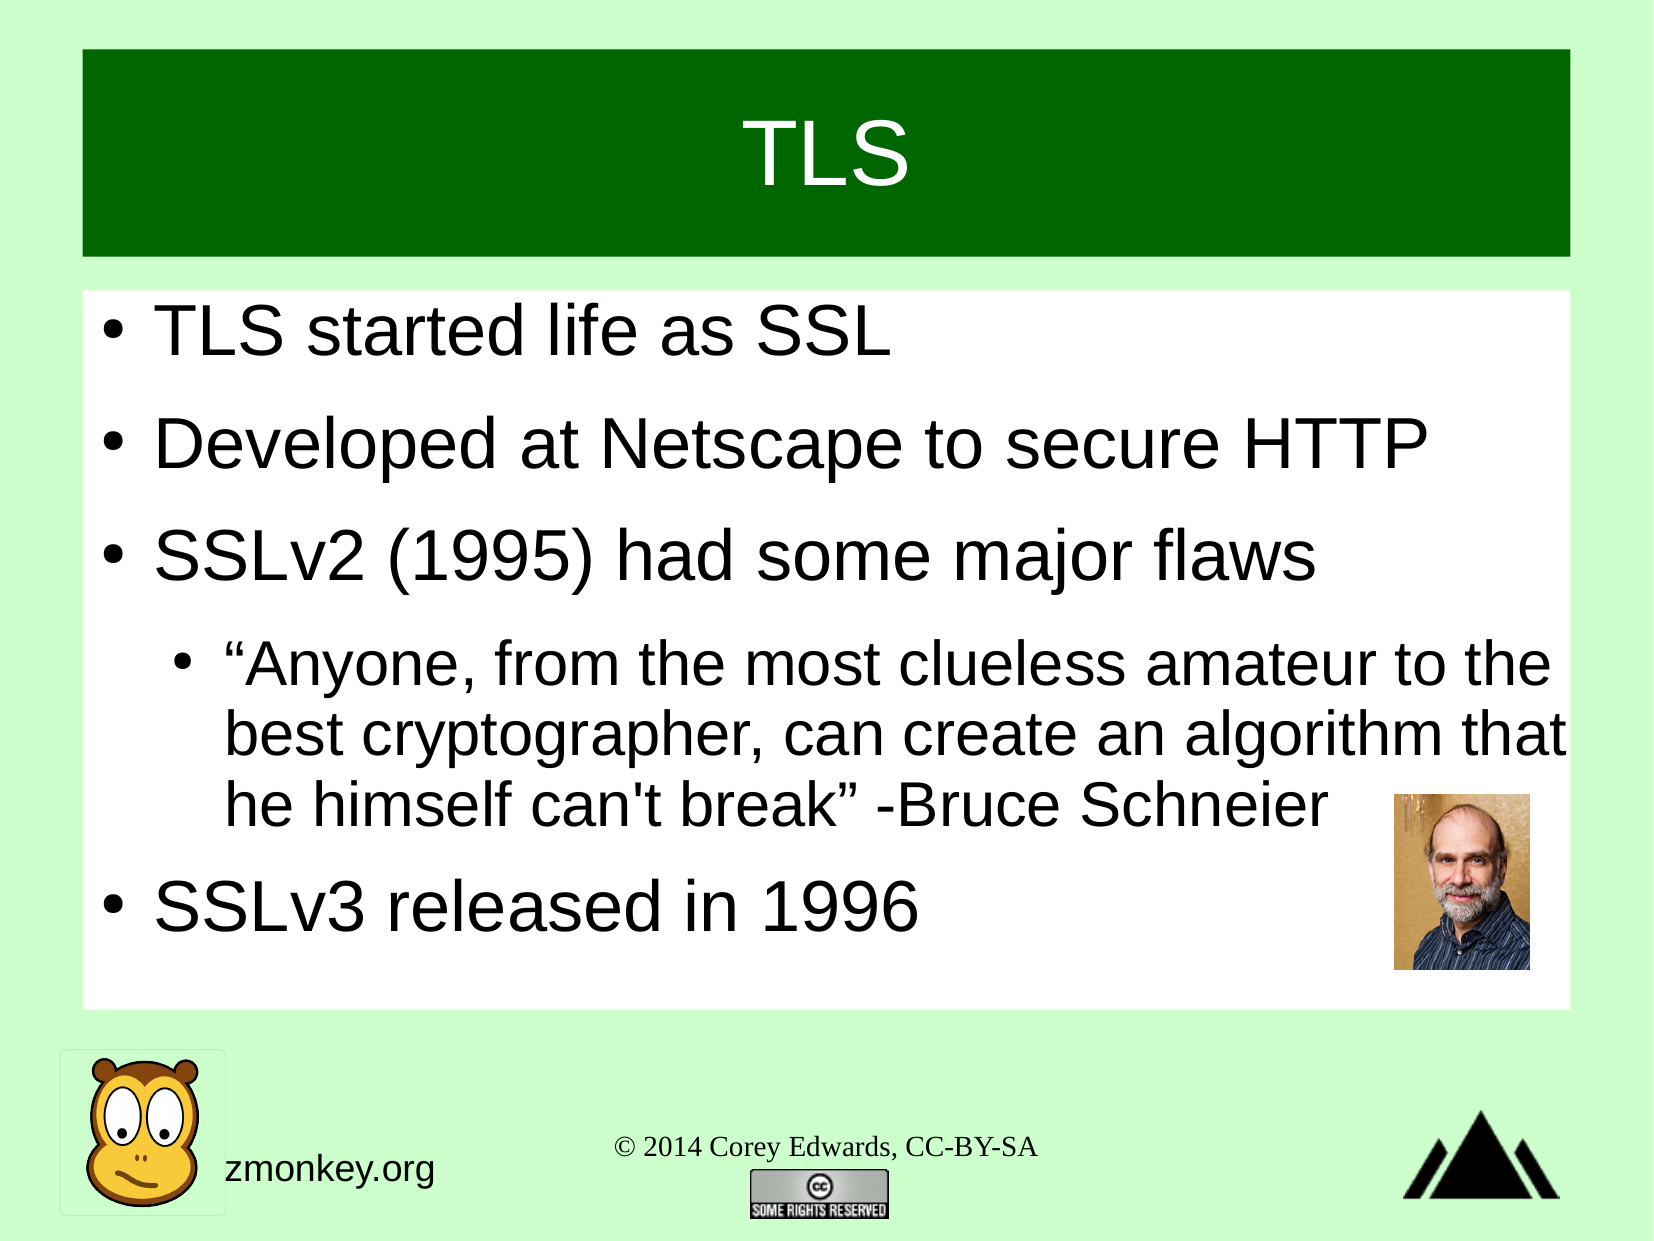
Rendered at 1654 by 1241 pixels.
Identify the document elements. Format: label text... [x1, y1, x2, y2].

title TLS [82, 49, 1571, 257]
list TLS started life as SSL Developed at Netscape to secure HTTP SSLv2 (1995) had some major flaws “Anyone, from the most clueless amateur to the best cryptographer, can create an algorithm that he himself can't break” -Bruce Schneier SSLv3 released in 1996 [82, 290, 1571, 1010]
picture [1403, 1109, 1560, 1225]
picture [750, 1169, 889, 1219]
picture [59, 1049, 226, 1216]
picture [1394, 794, 1530, 970]
